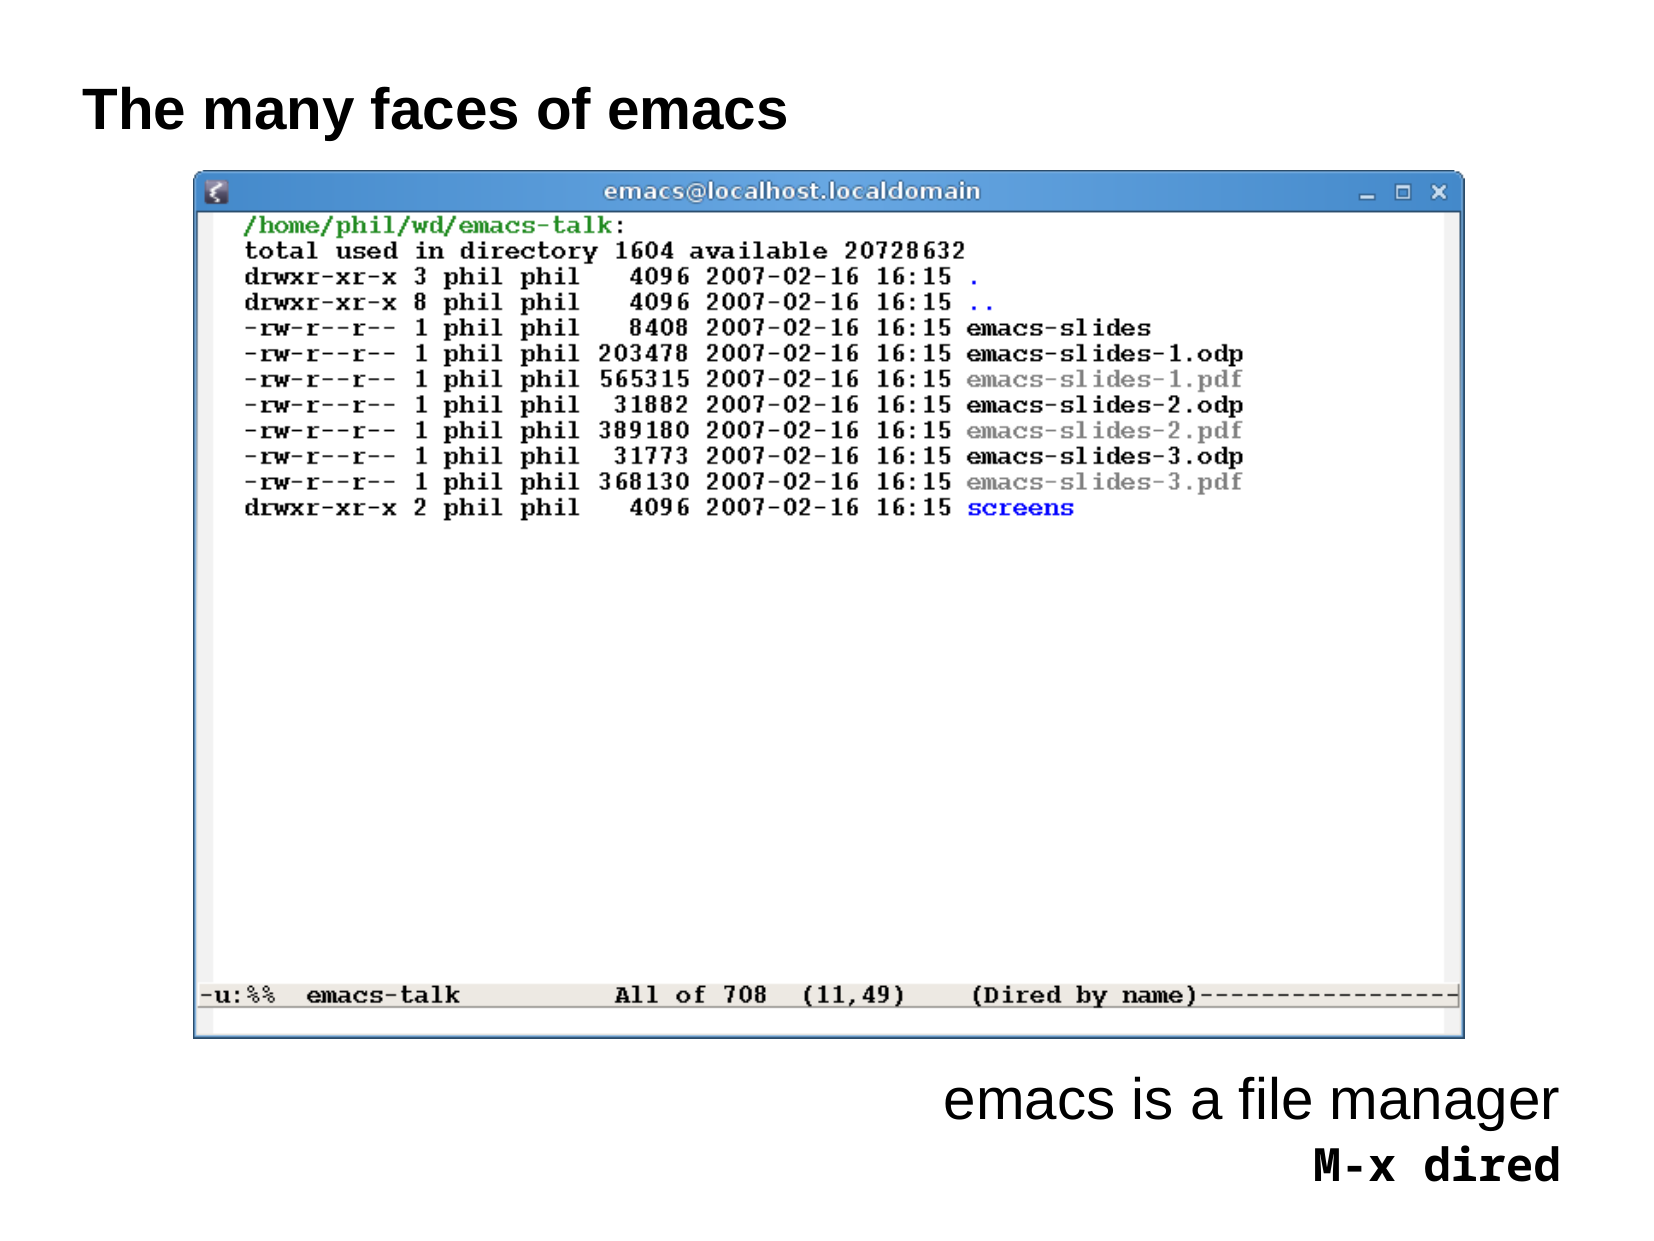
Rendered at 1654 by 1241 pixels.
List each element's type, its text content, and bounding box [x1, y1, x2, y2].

title The many faces of emacs [82, 49, 1571, 171]
picture [193, 170, 1465, 1039]
title emacs is a file manager M-x dired [72, 1040, 1561, 1221]
